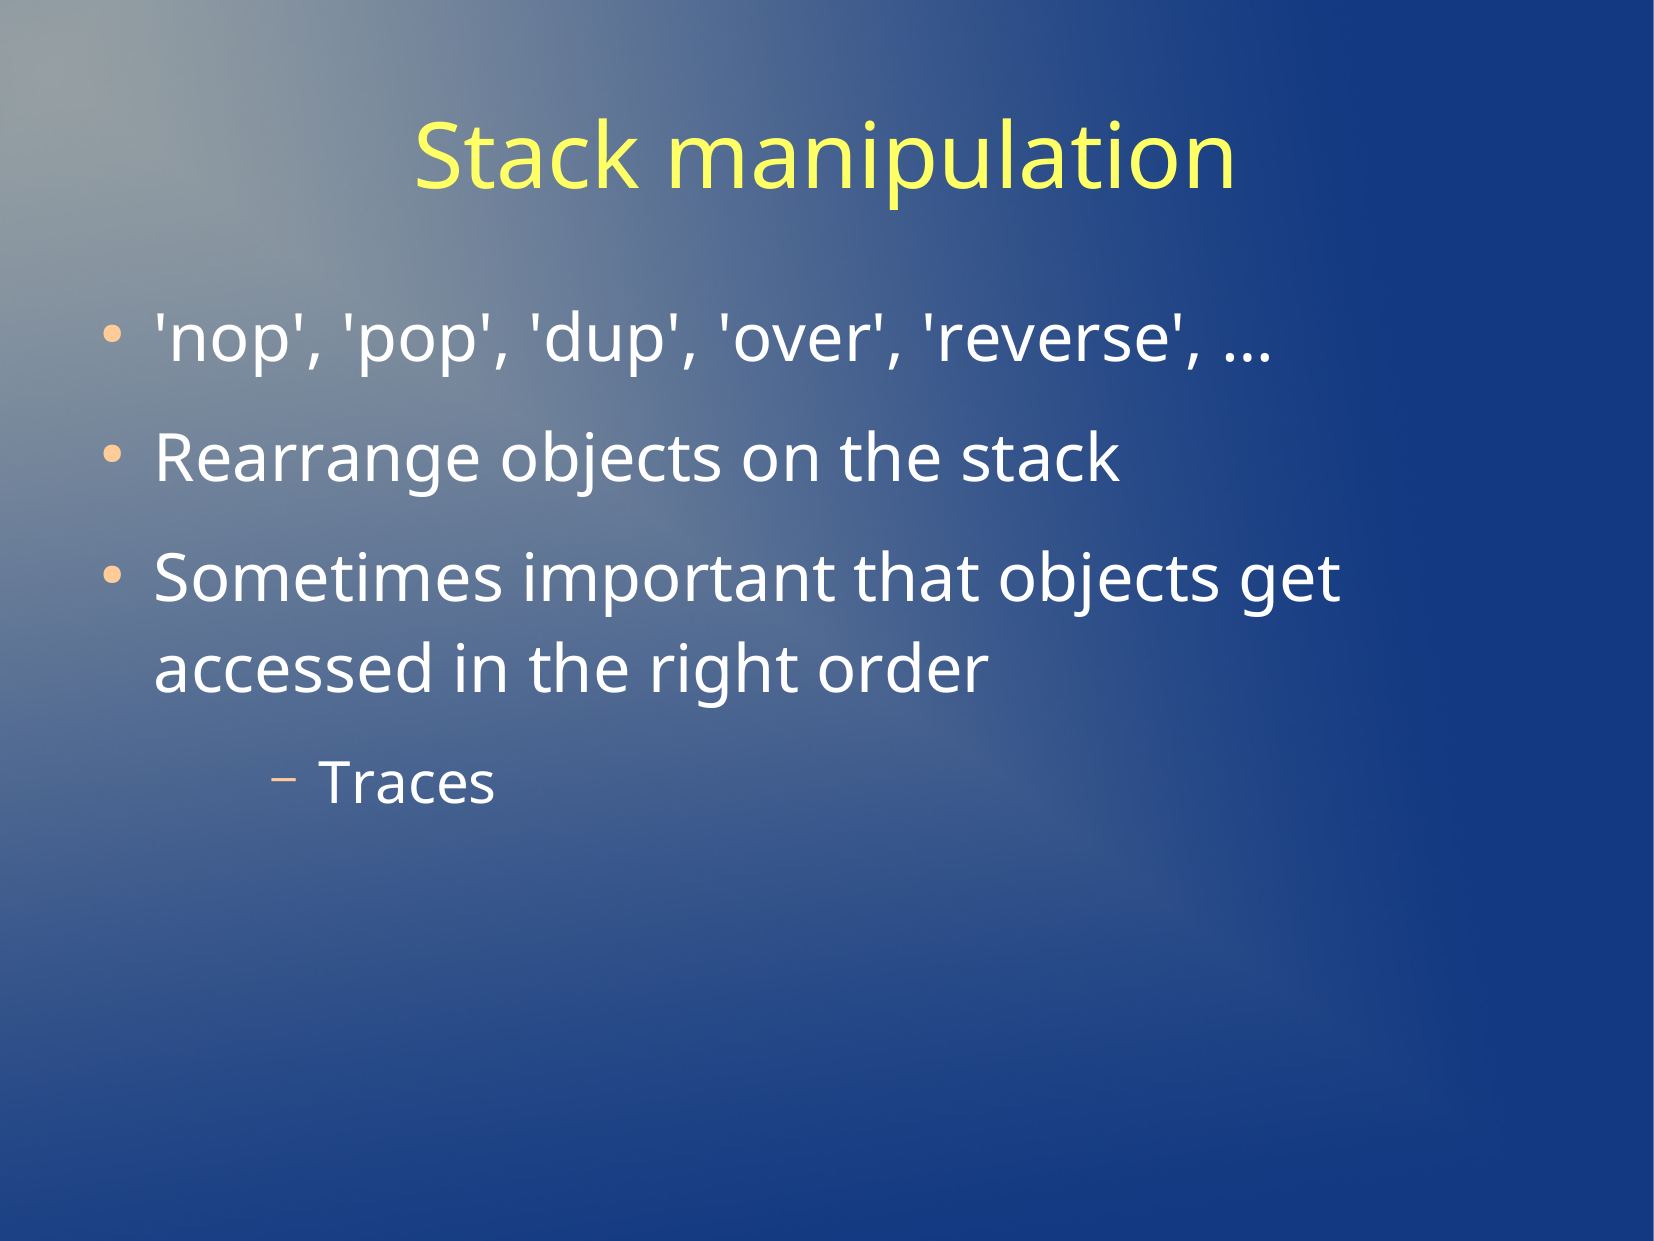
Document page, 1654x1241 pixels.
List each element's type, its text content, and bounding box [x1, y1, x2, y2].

title Stack manipulation [82, 56, 1571, 250]
picture [0, 0, 1654, 1241]
list 'nop', 'pop', 'dup', 'over', 'reverse', … Rearrange objects on the stack Sometimes important that objects get accessed in the right order Traces [82, 290, 1571, 1094]
